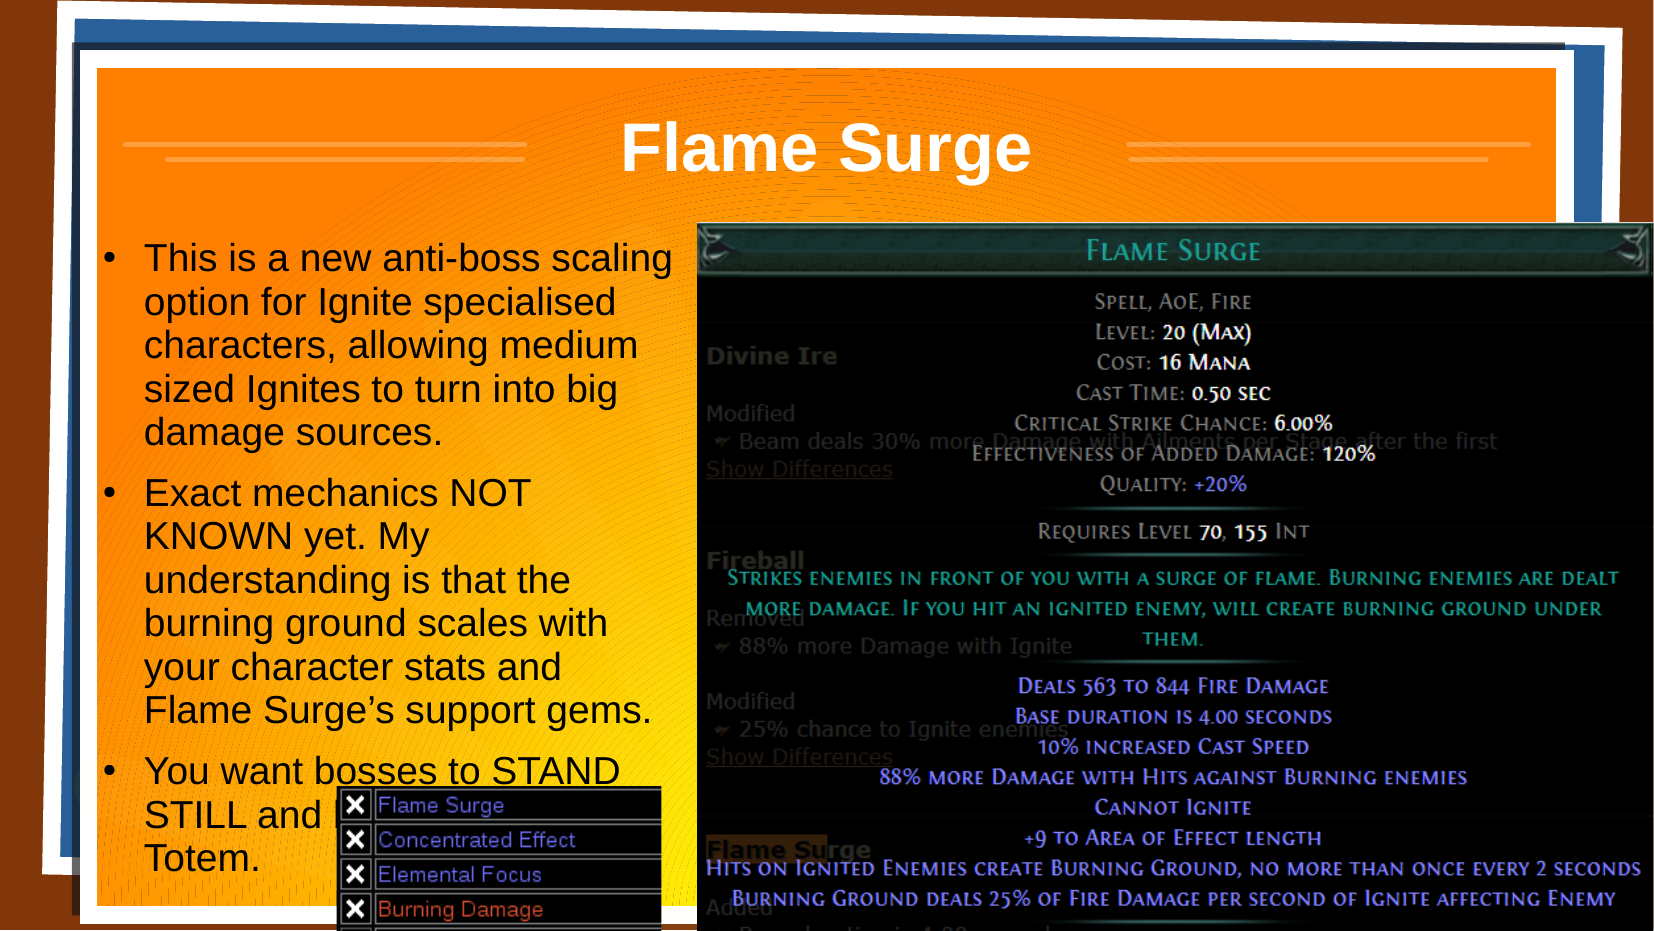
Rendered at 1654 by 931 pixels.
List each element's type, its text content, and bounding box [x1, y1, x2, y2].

list This is a new anti-boss scaling option for Ignite specialised characters, allowing medium sized Ignites to turn into big damage sources. Exact mechanics NOT KNOWN yet. My understanding is that the burning ground scales with your character stats and Flame Surge’s support gems. You want bosses to STAND STILL and burn. Enter Decoy Totem. [88, 236, 680, 886]
title Flame Surge [531, 73, 1123, 222]
picture [697, 222, 1654, 931]
picture [336, 786, 662, 931]
